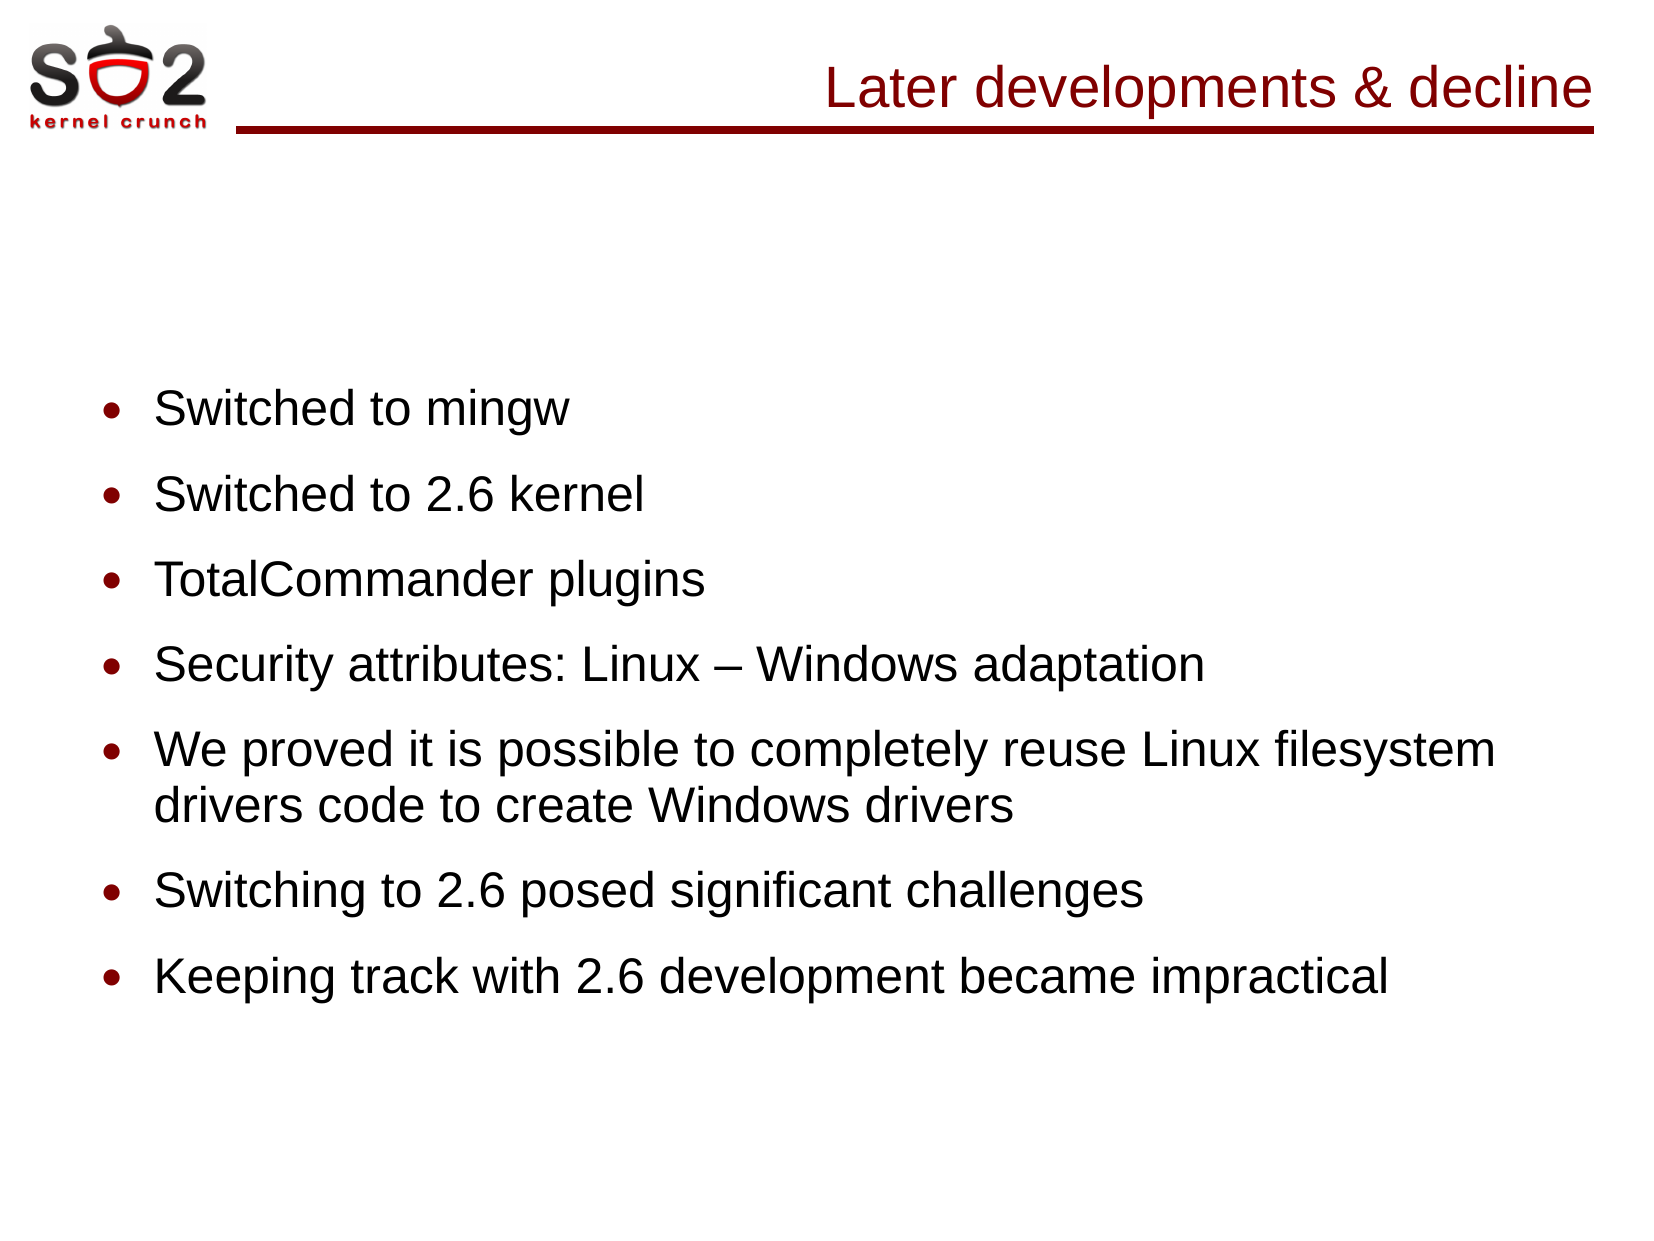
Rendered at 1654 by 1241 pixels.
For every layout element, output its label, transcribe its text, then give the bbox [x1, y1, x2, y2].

list Switched to mingw Switched to 2.6 kernel TotalCommander plugins Security attributes: Linux – Windows adaptation We proved it is possible to completely reuse Linux filesystem drivers code to create Windows drivers Switching to 2.6 posed significant challenges Keeping track with 2.6 development became impractical [82, 290, 1571, 1094]
picture [29, 23, 106, 130]
title Later developments & decline [106, 0, 1595, 184]
